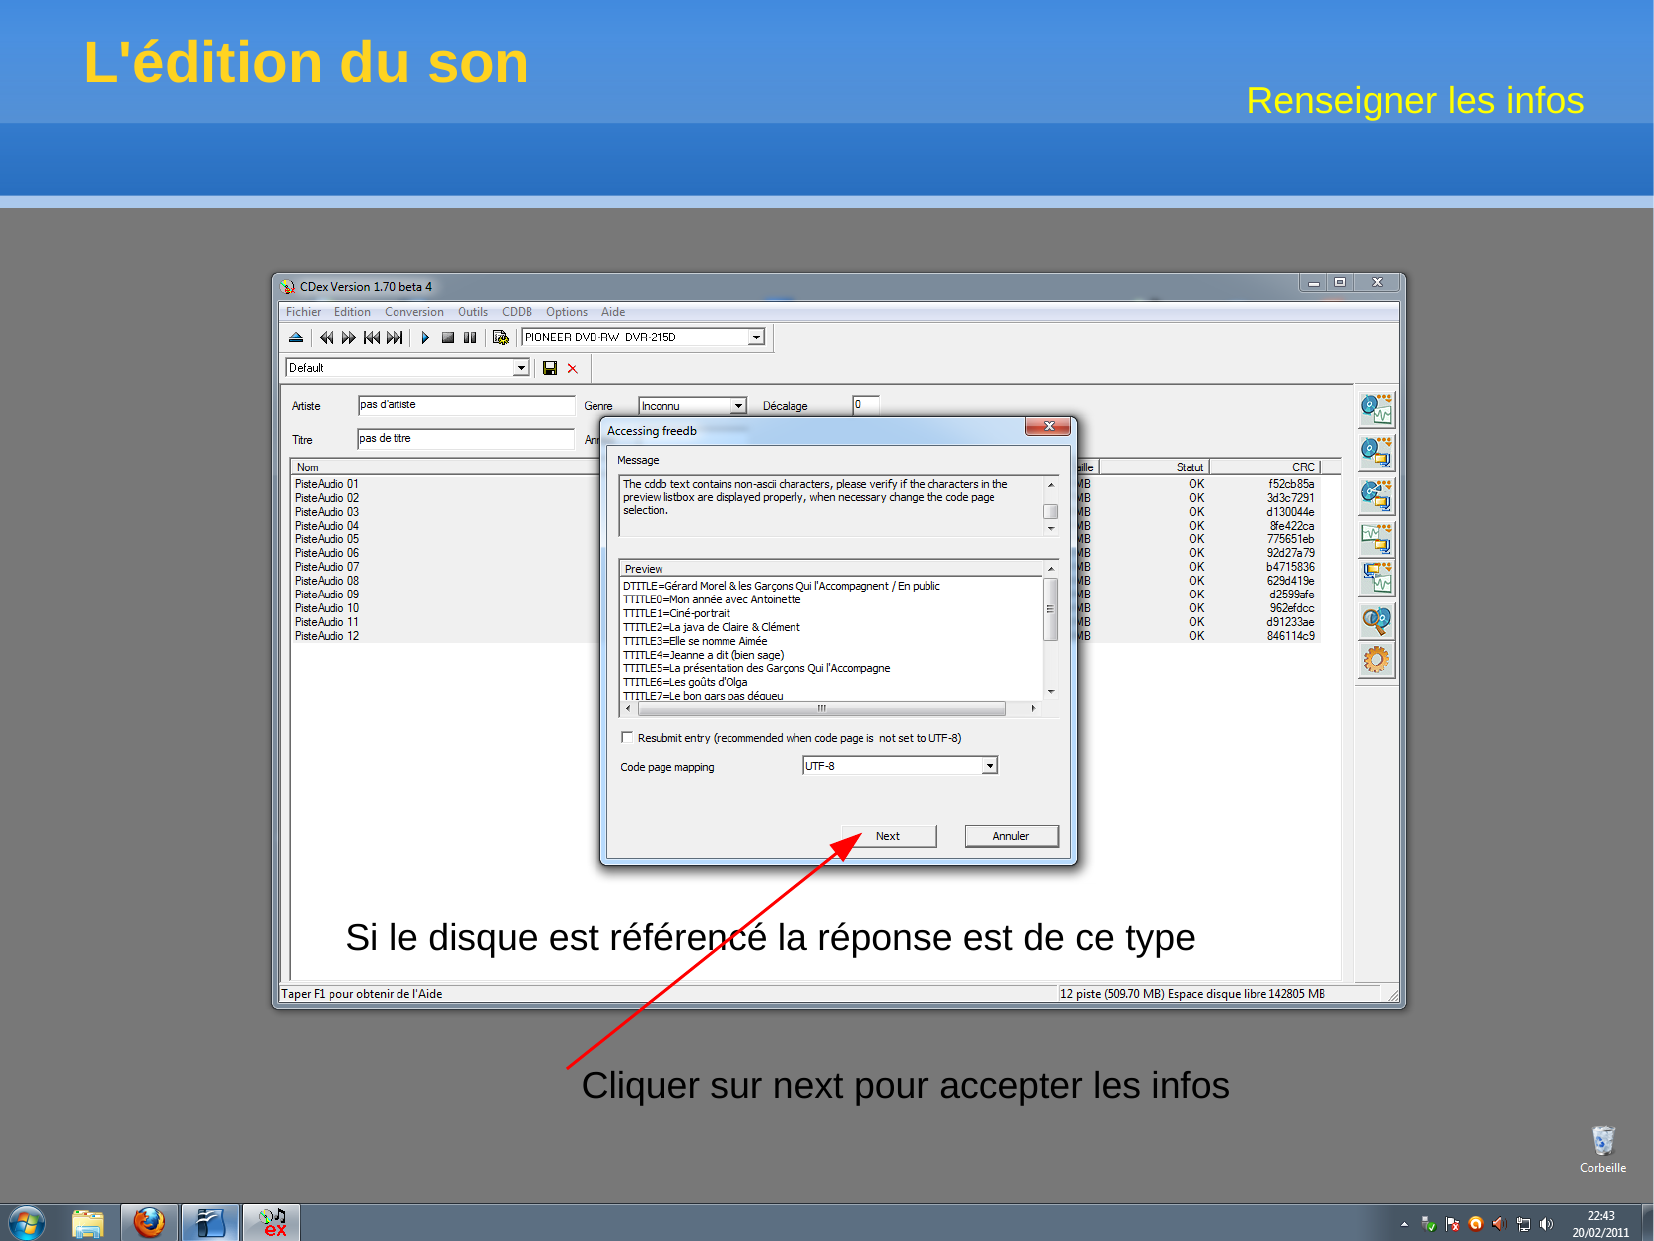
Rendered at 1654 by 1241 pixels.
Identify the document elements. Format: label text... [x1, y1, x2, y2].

text_box Renseigner les infos [1210, 29, 1654, 129]
picture [0, 0, 1654, 206]
picture [0, 208, 1654, 1241]
title L'édition du son [6, 17, 609, 107]
text_box Si le disque est référencé la réponse est de ce type [698, 909, 1211, 967]
text_box Si le disque est référencé la réponse est de ce type [330, 909, 763, 967]
text_box Cliquer sur next pour accepter les infos [566, 1057, 1246, 1114]
